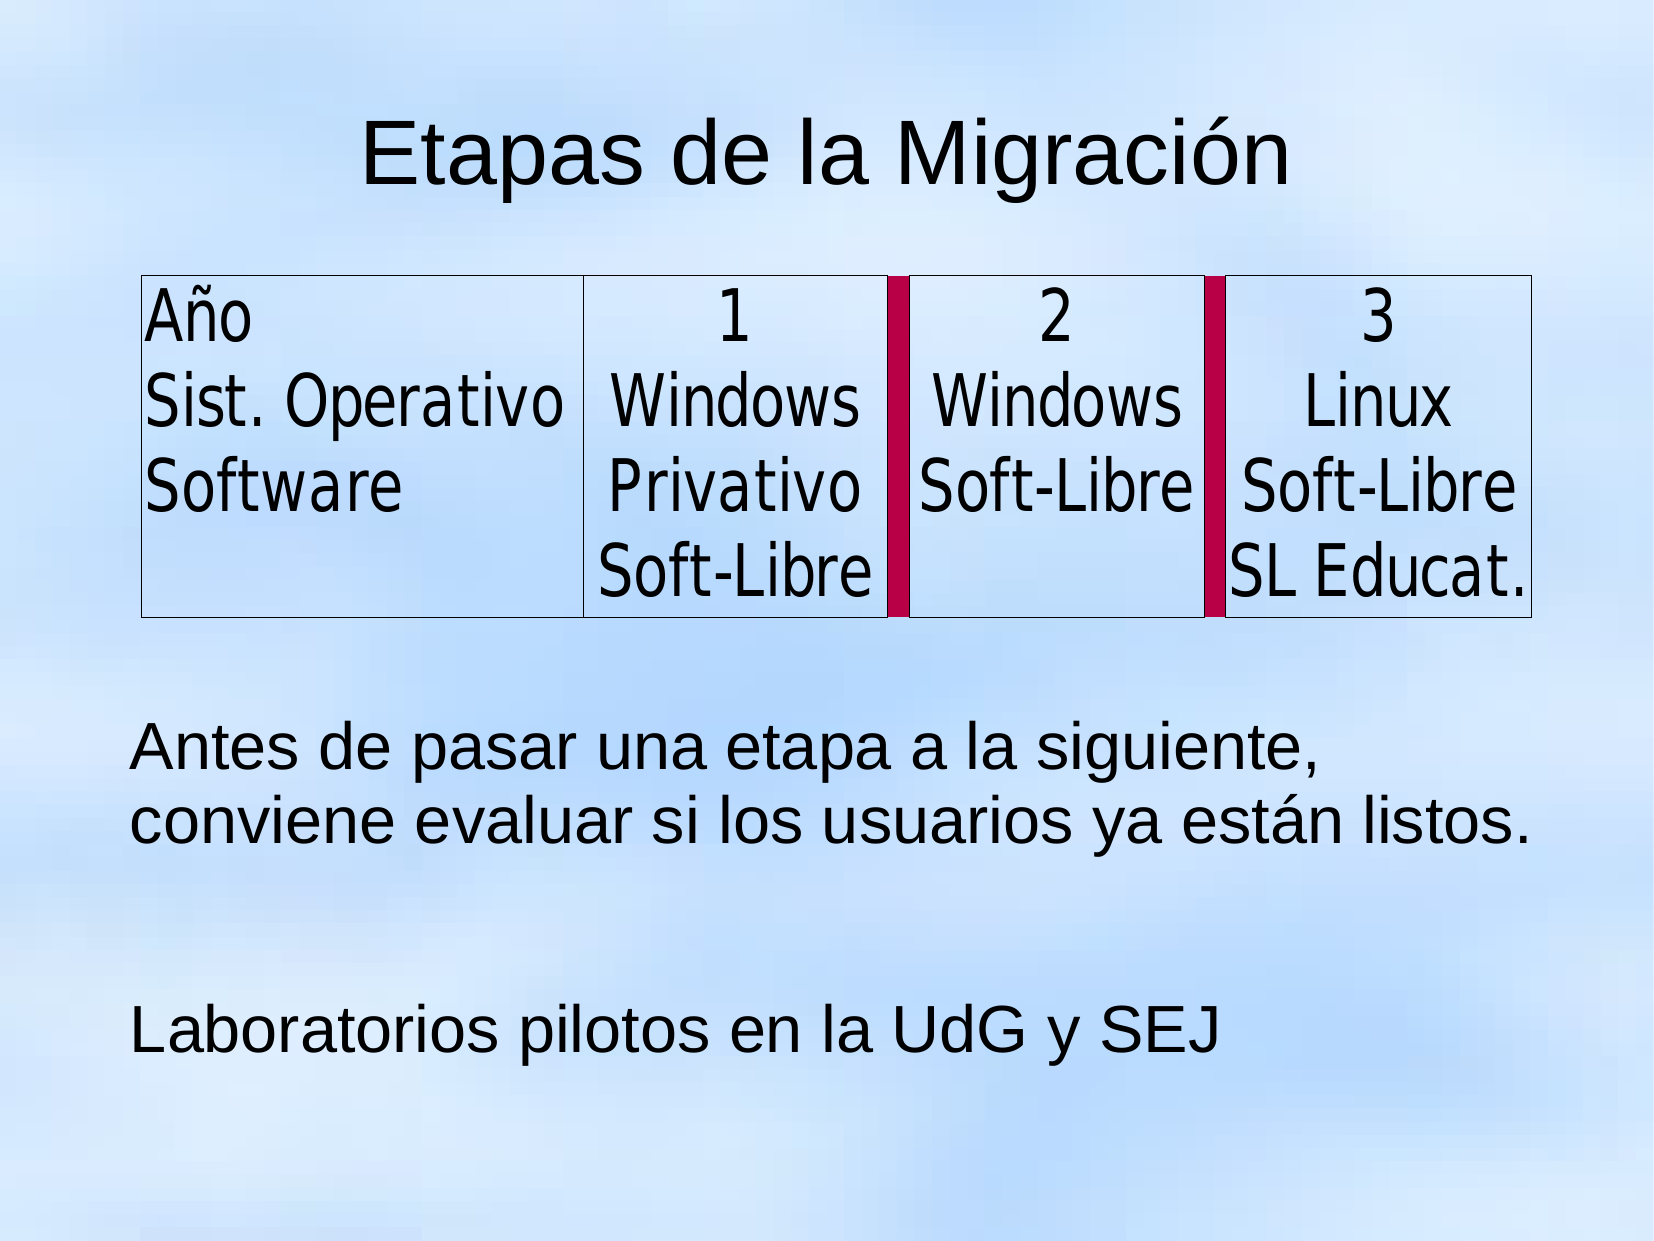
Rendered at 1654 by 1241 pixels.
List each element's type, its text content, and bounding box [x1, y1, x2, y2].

list Antes de pasar una etapa a la siguiente, conviene evaluar si los usuarios ya están listos. Laboratorios pilotos en la UdG y SEJ [59, 708, 1571, 1152]
title Etapas de la Migración [82, 49, 1571, 257]
picture [0, 0, 1654, 1241]
chart [139, 272, 1536, 621]
